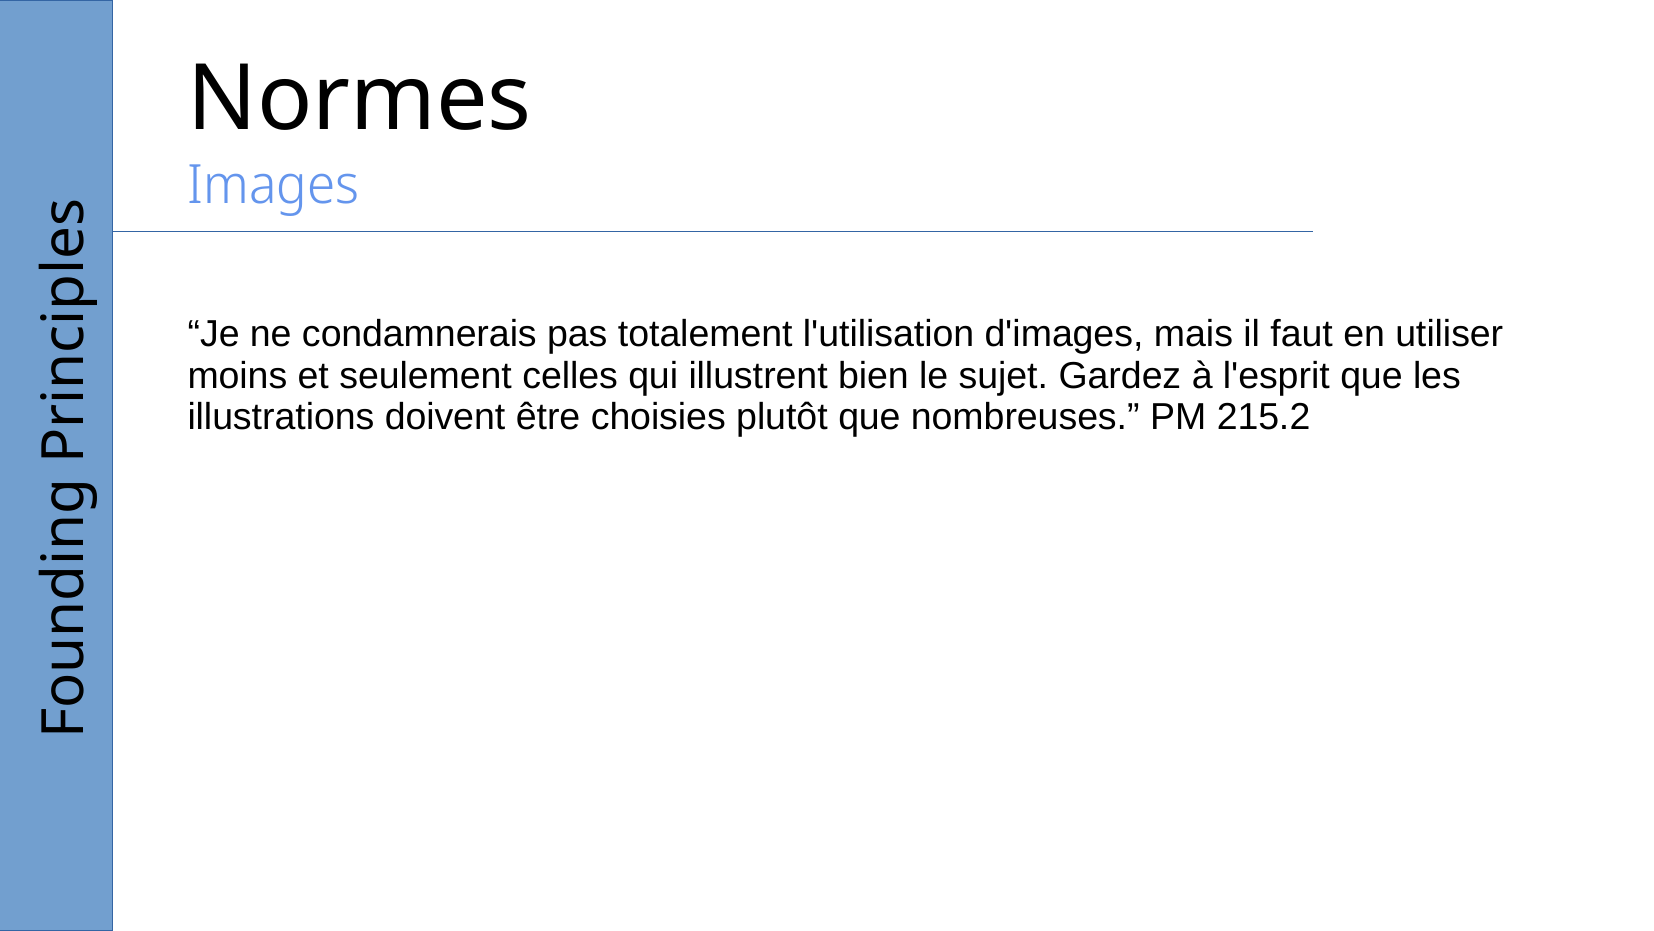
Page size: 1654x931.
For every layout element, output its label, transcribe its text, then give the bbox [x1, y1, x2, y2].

title Normes [187, 33, 1571, 125]
subtitle “Je ne condamnerais pas totalement l'utilisation d'images, mais il faut en utiliser moins et seulement celles qui illustrent bien le sujet. Gardez à l'esprit que les illustrations doivent être choisies plutôt que nombreuses.” PM 215.2 [187, 312, 1538, 863]
text_box Founding Principles [13, 37, 105, 901]
title Images [187, 125, 1571, 239]
text_box [0, 0, 113, 931]
